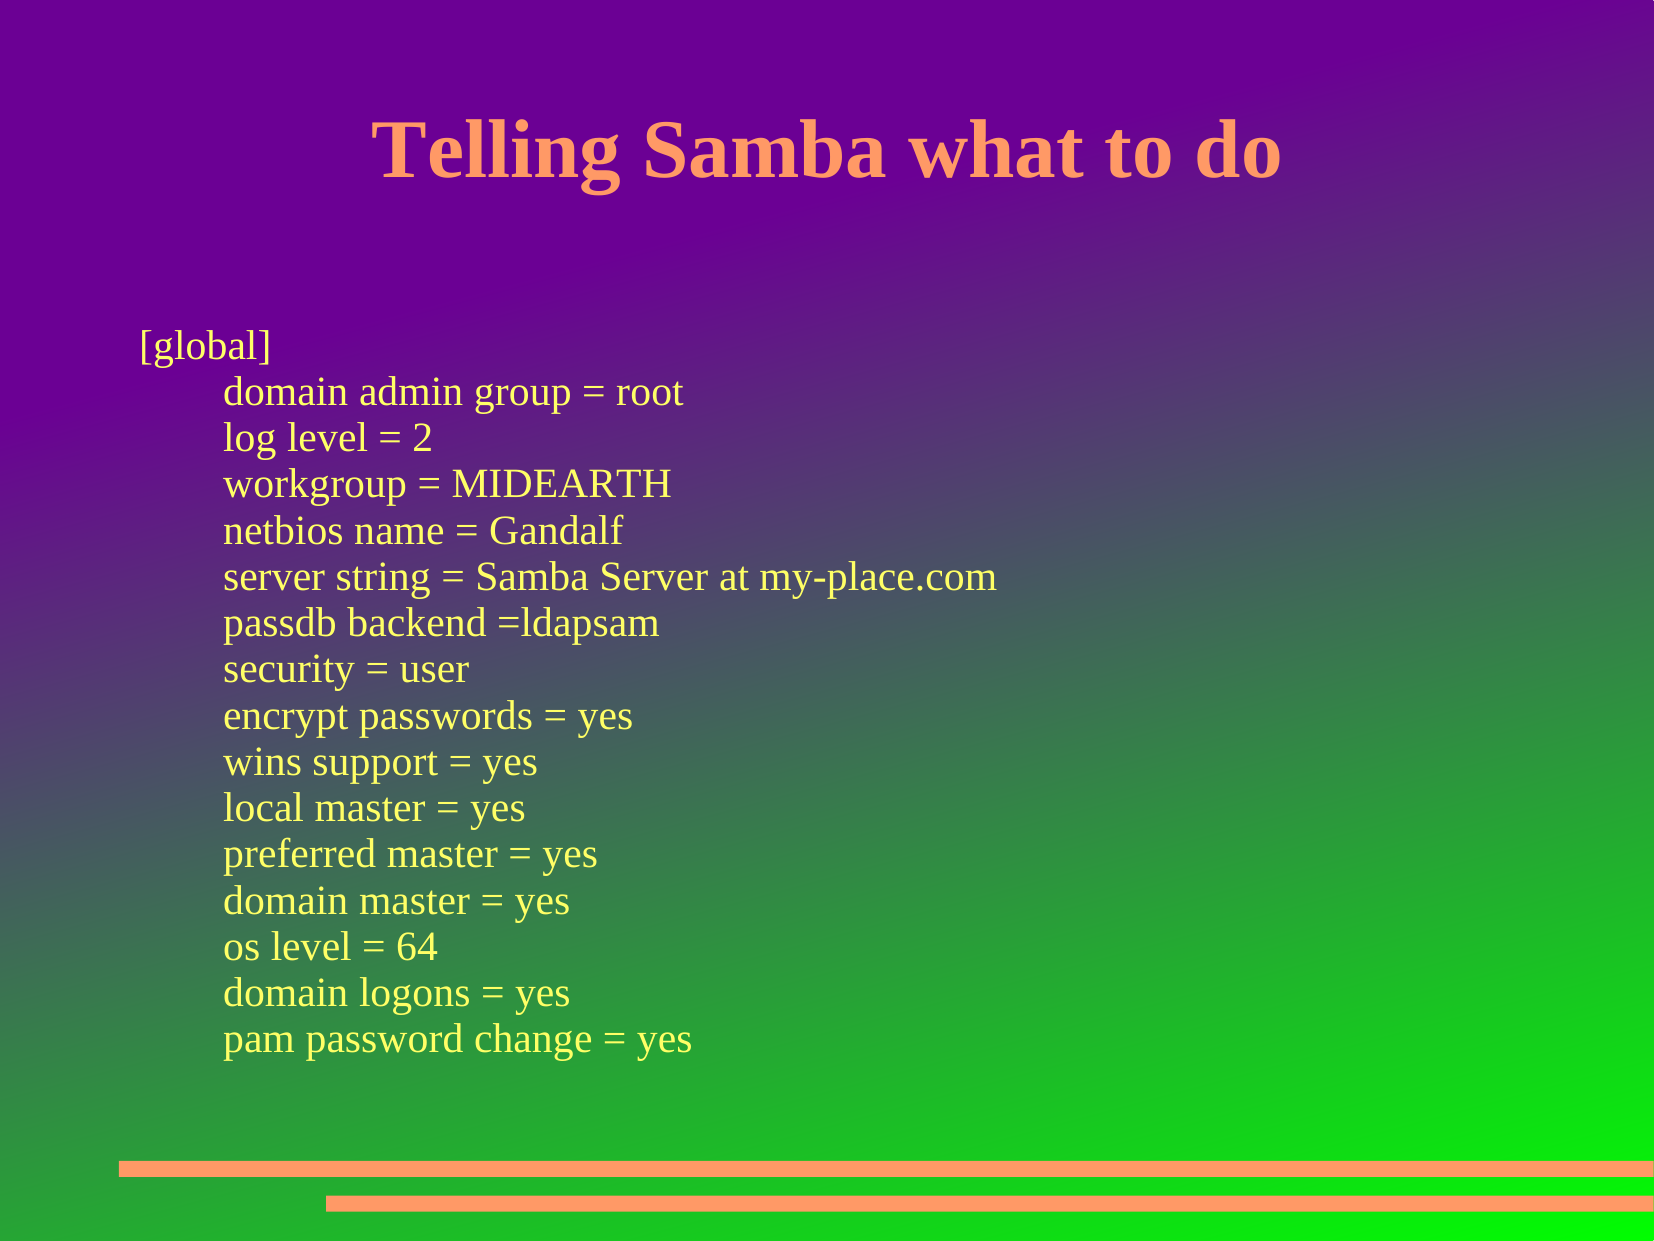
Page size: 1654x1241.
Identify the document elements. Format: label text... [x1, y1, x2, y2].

title Telling Samba what to do [121, 46, 1534, 254]
list [global] domain admin group = root log level = 2 workgroup = MIDEARTH netbios name = Gandalf server string = Samba Server at my-place.com passdb backend =ldapsam security = user encrypt passwords = yes wins support = yes local master = yes preferred master = yes domain master = yes os level = 64 domain logons = yes pam password change = yes [121, 322, 1561, 1181]
